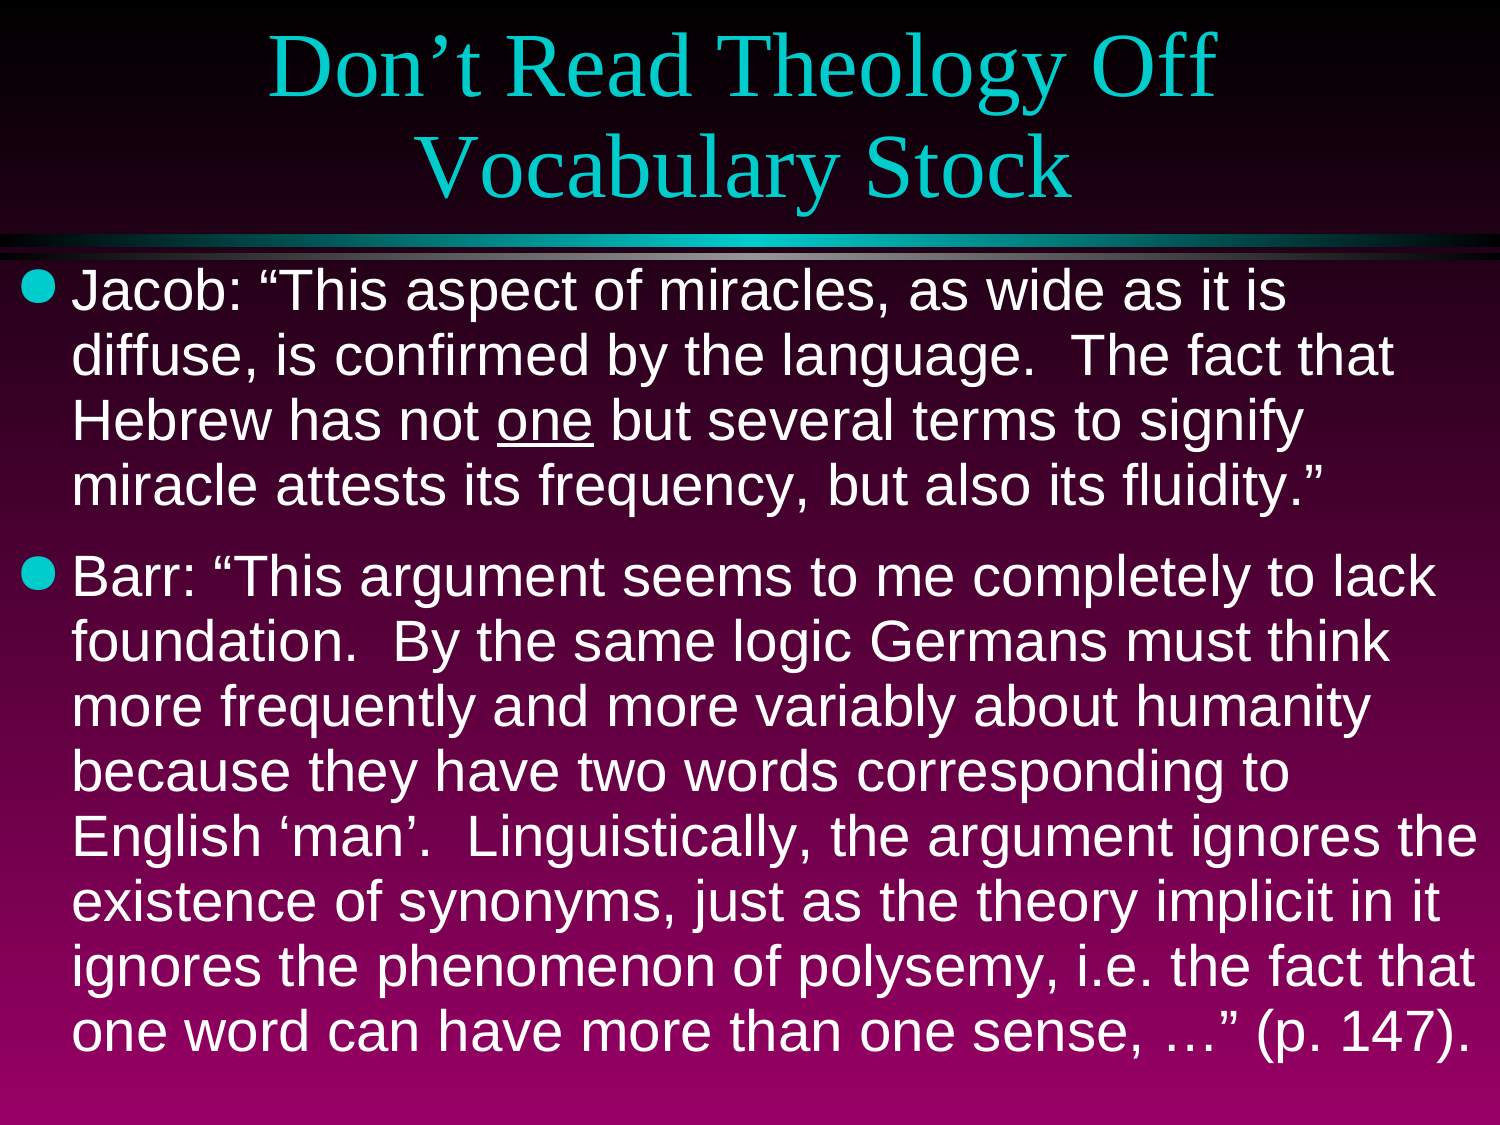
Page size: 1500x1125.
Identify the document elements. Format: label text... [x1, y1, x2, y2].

title Don’t Read Theology Off Vocabulary Stock [99, 5, 1388, 225]
list Jacob: “This aspect of miracles, as wide as it is diffuse, is confirmed by the language. The fact that Hebrew has not one but several terms to signify miracle attests its frequency, but also its fluidity.” Barr: “This argument seems to me completely to lack foundation. By the same logic Germans must think more frequently and more variably about humanity because they have two words corresponding to English ‘man’. Linguistically, the argument ignores the existence of synonyms, just as the theory implicit in it ignores the phenomenon of polysemy, i.e. the fact that one word can have more than one sense, …” (p. 147). [0, 249, 1500, 1100]
